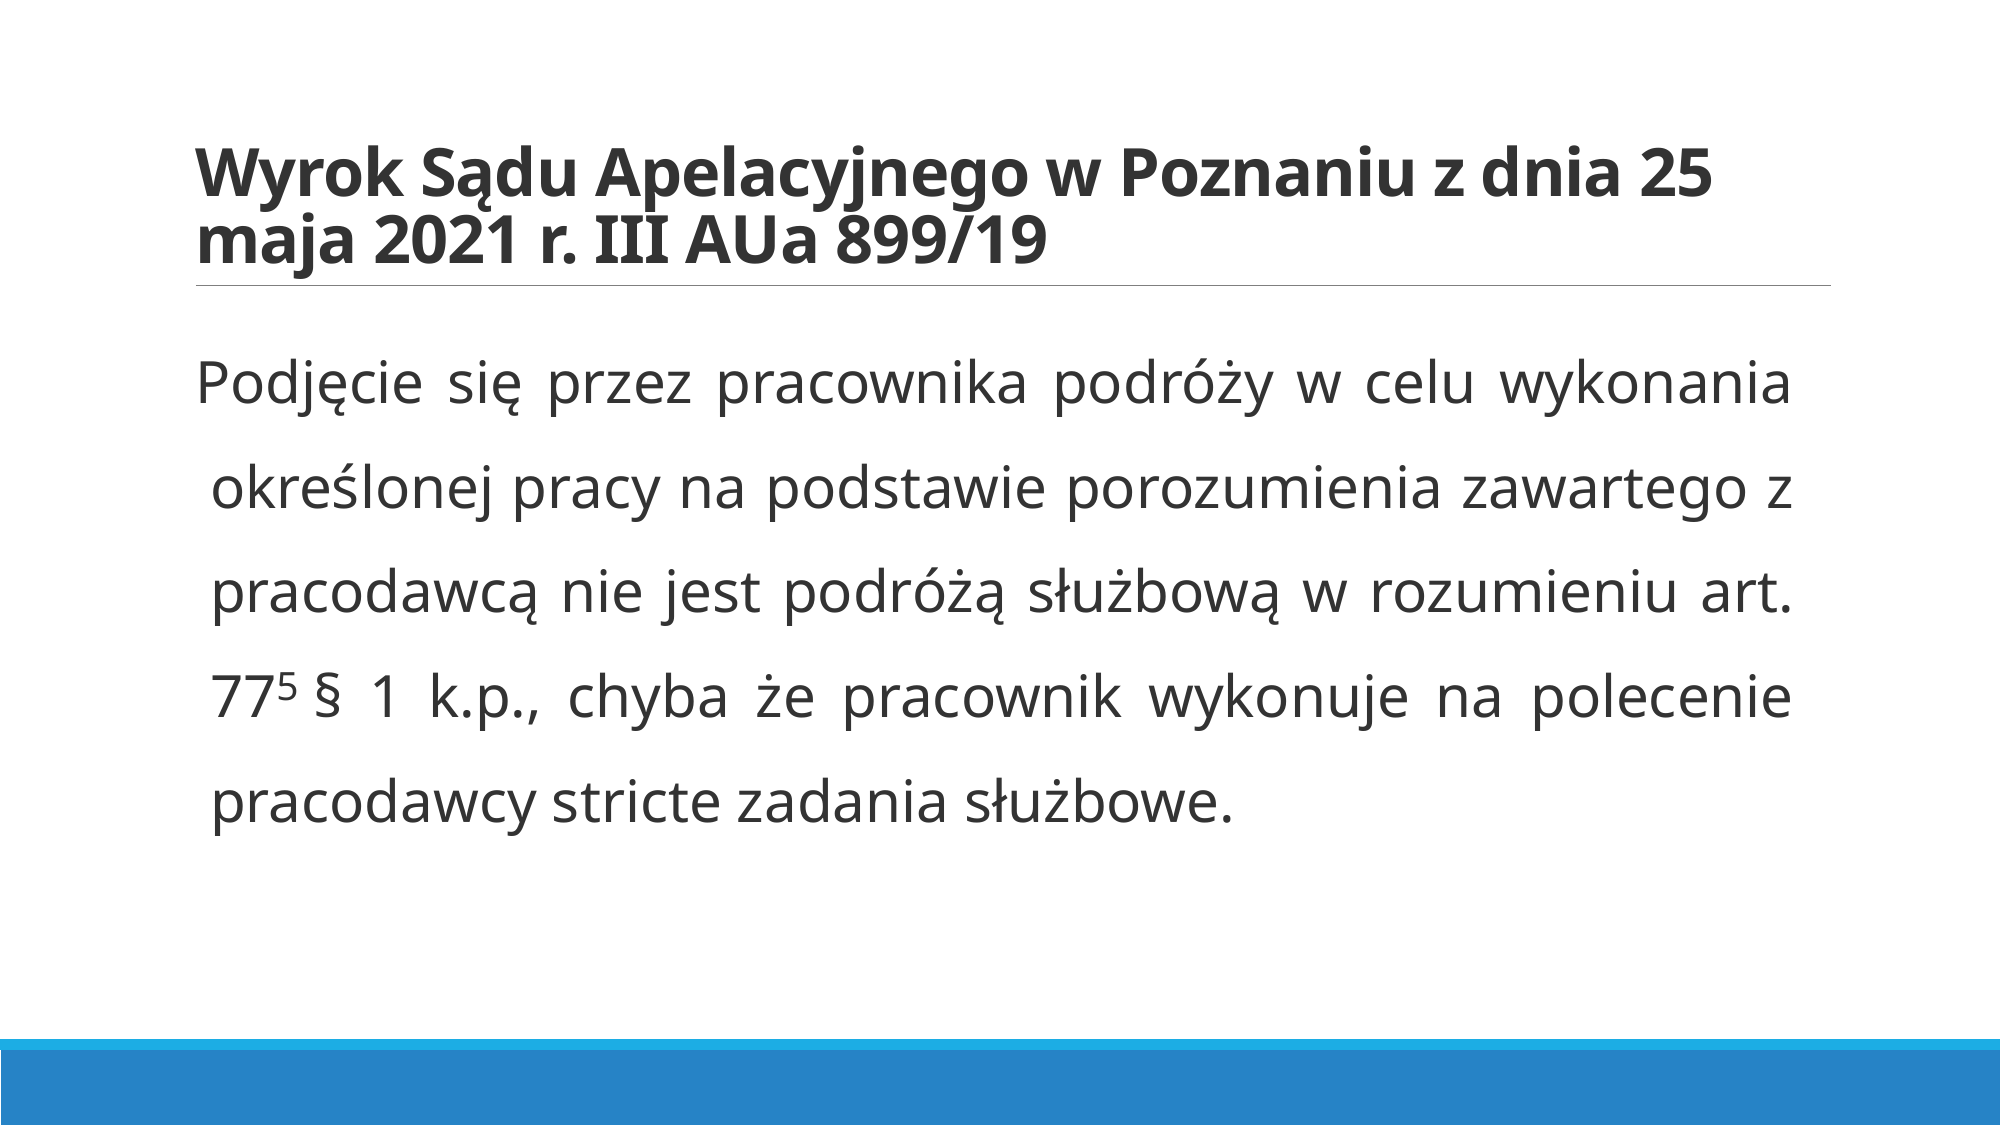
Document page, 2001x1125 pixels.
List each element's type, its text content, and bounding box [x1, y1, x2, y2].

title Wyrok Sądu Apelacyjnego w Poznaniu z dnia 25 maja 2021 r. III AUa 899/19 [180, 47, 1831, 286]
list Podjęcie się przez pracownika podróży w celu wykonania określonej pracy na podstawie porozumienia zawartego z pracodawcą nie jest podróżą służbową w rozumieniu art. 775 § 1 k.p., chyba że pracownik wykonuje na polecenie pracodawcy stricte zadania służbowe. [180, 302, 1831, 963]
